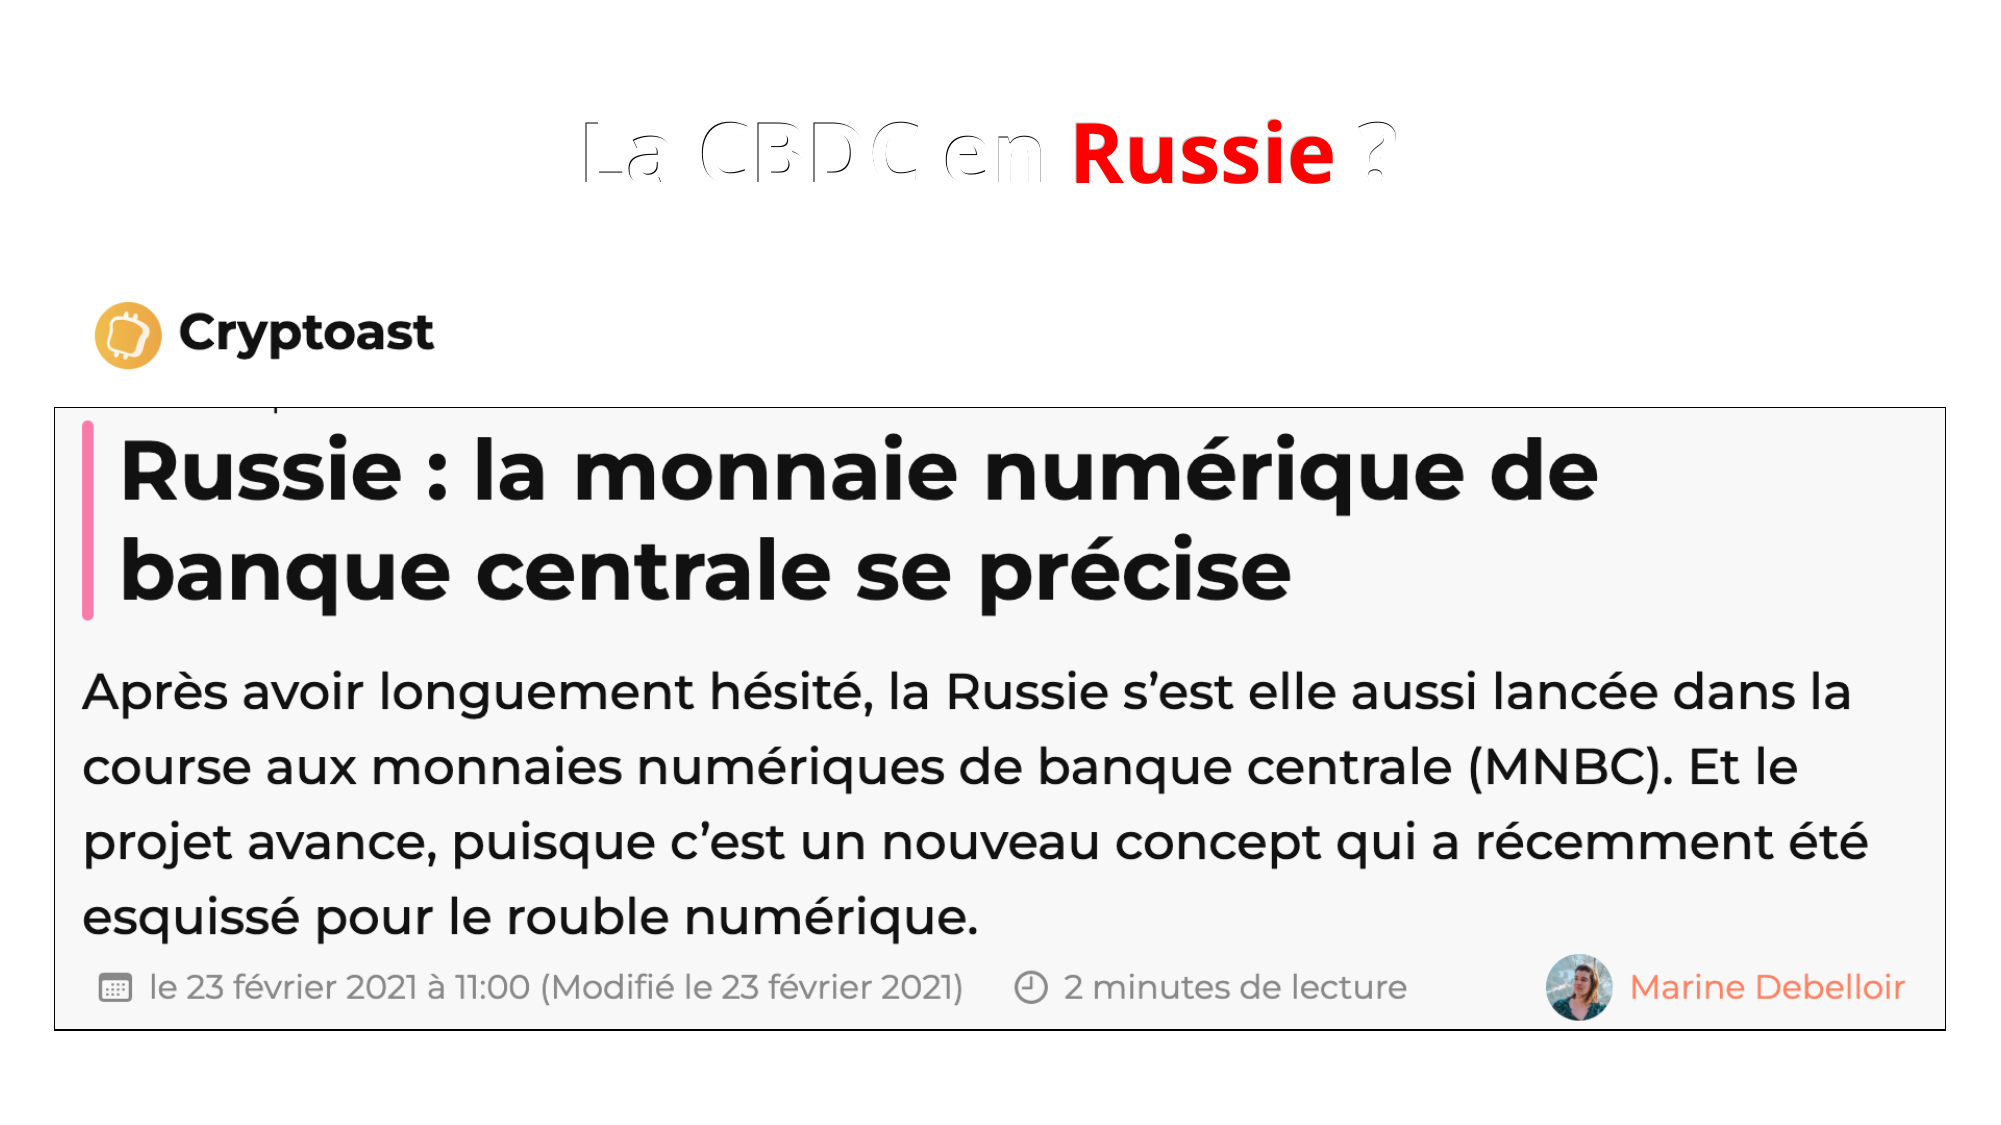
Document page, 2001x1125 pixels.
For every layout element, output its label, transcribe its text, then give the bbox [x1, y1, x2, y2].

picture [74, 280, 446, 385]
picture [55, 408, 1945, 1030]
text_box La CBDC en Russie ? [417, 92, 1583, 209]
